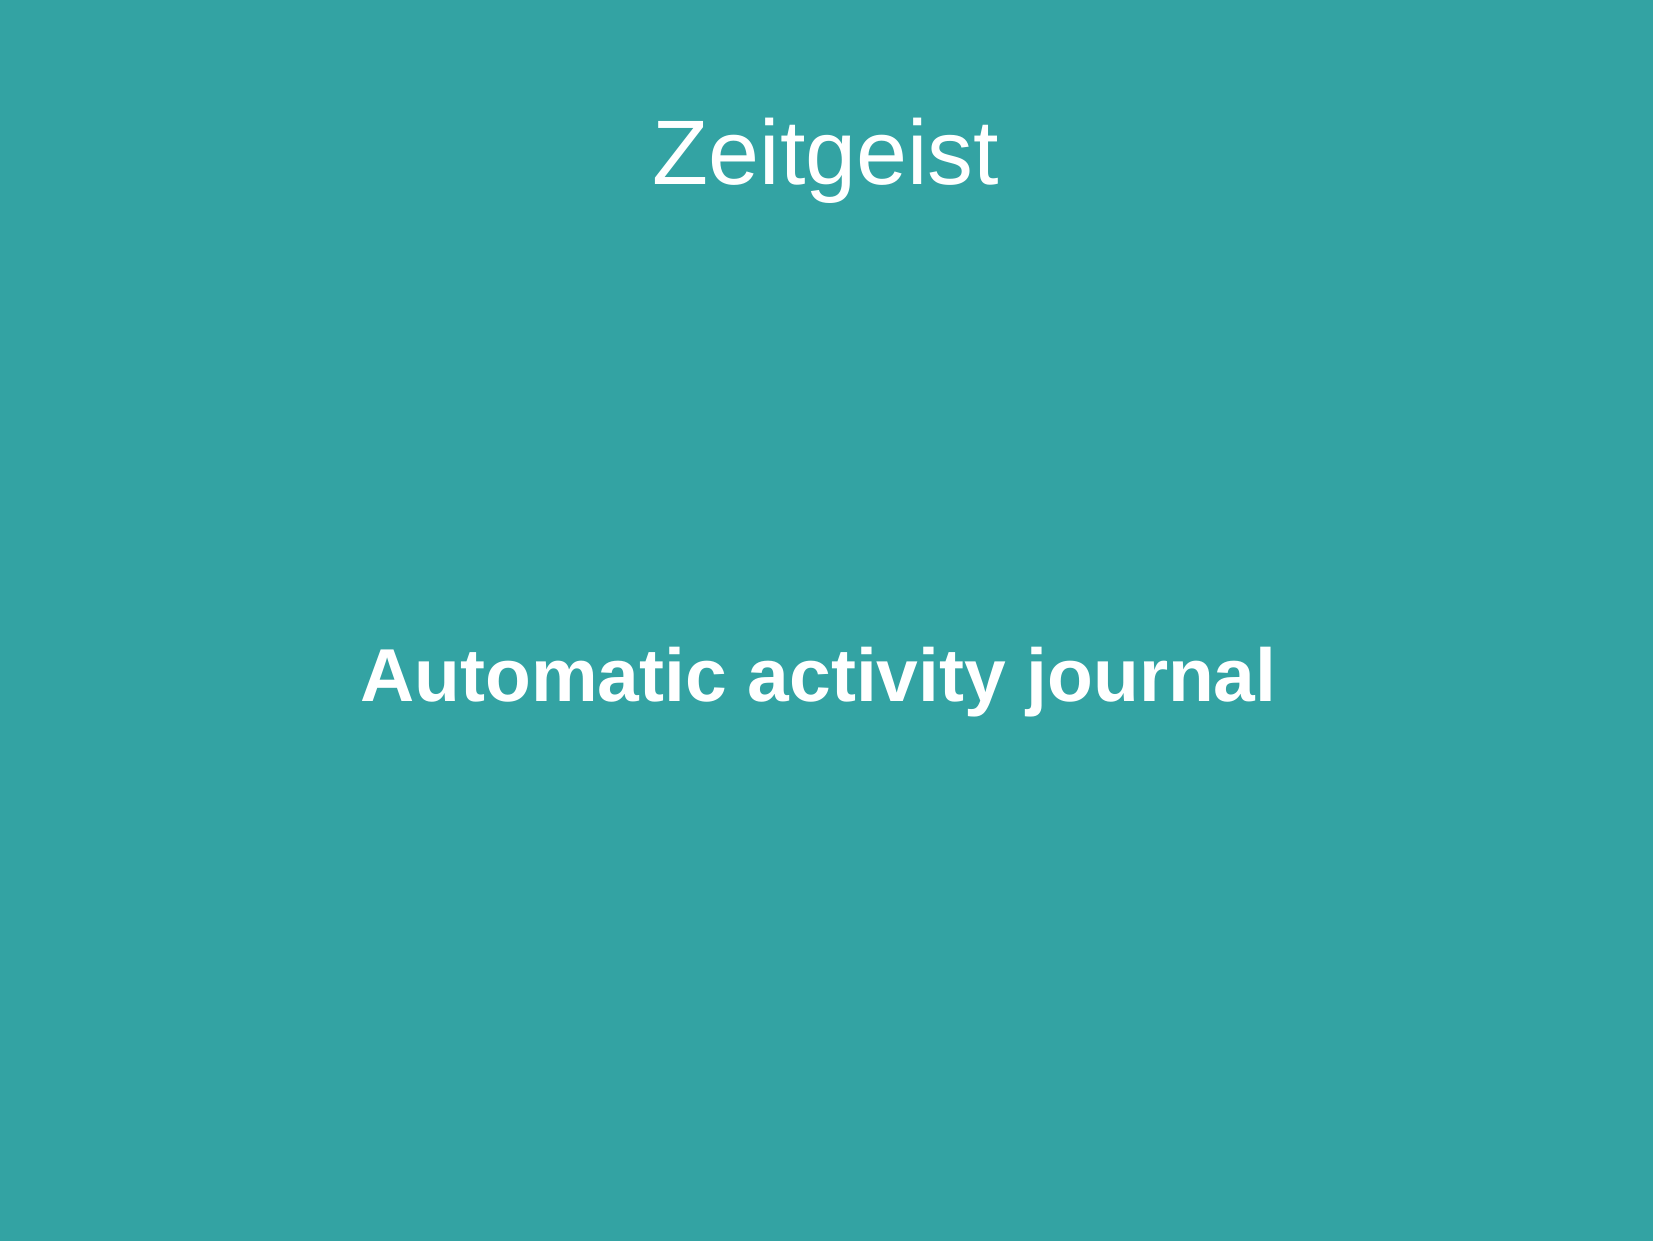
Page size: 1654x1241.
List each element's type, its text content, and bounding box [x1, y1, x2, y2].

title Zeitgeist [82, 49, 1571, 257]
subtitle Automatic activity journal [75, 262, 1563, 1088]
